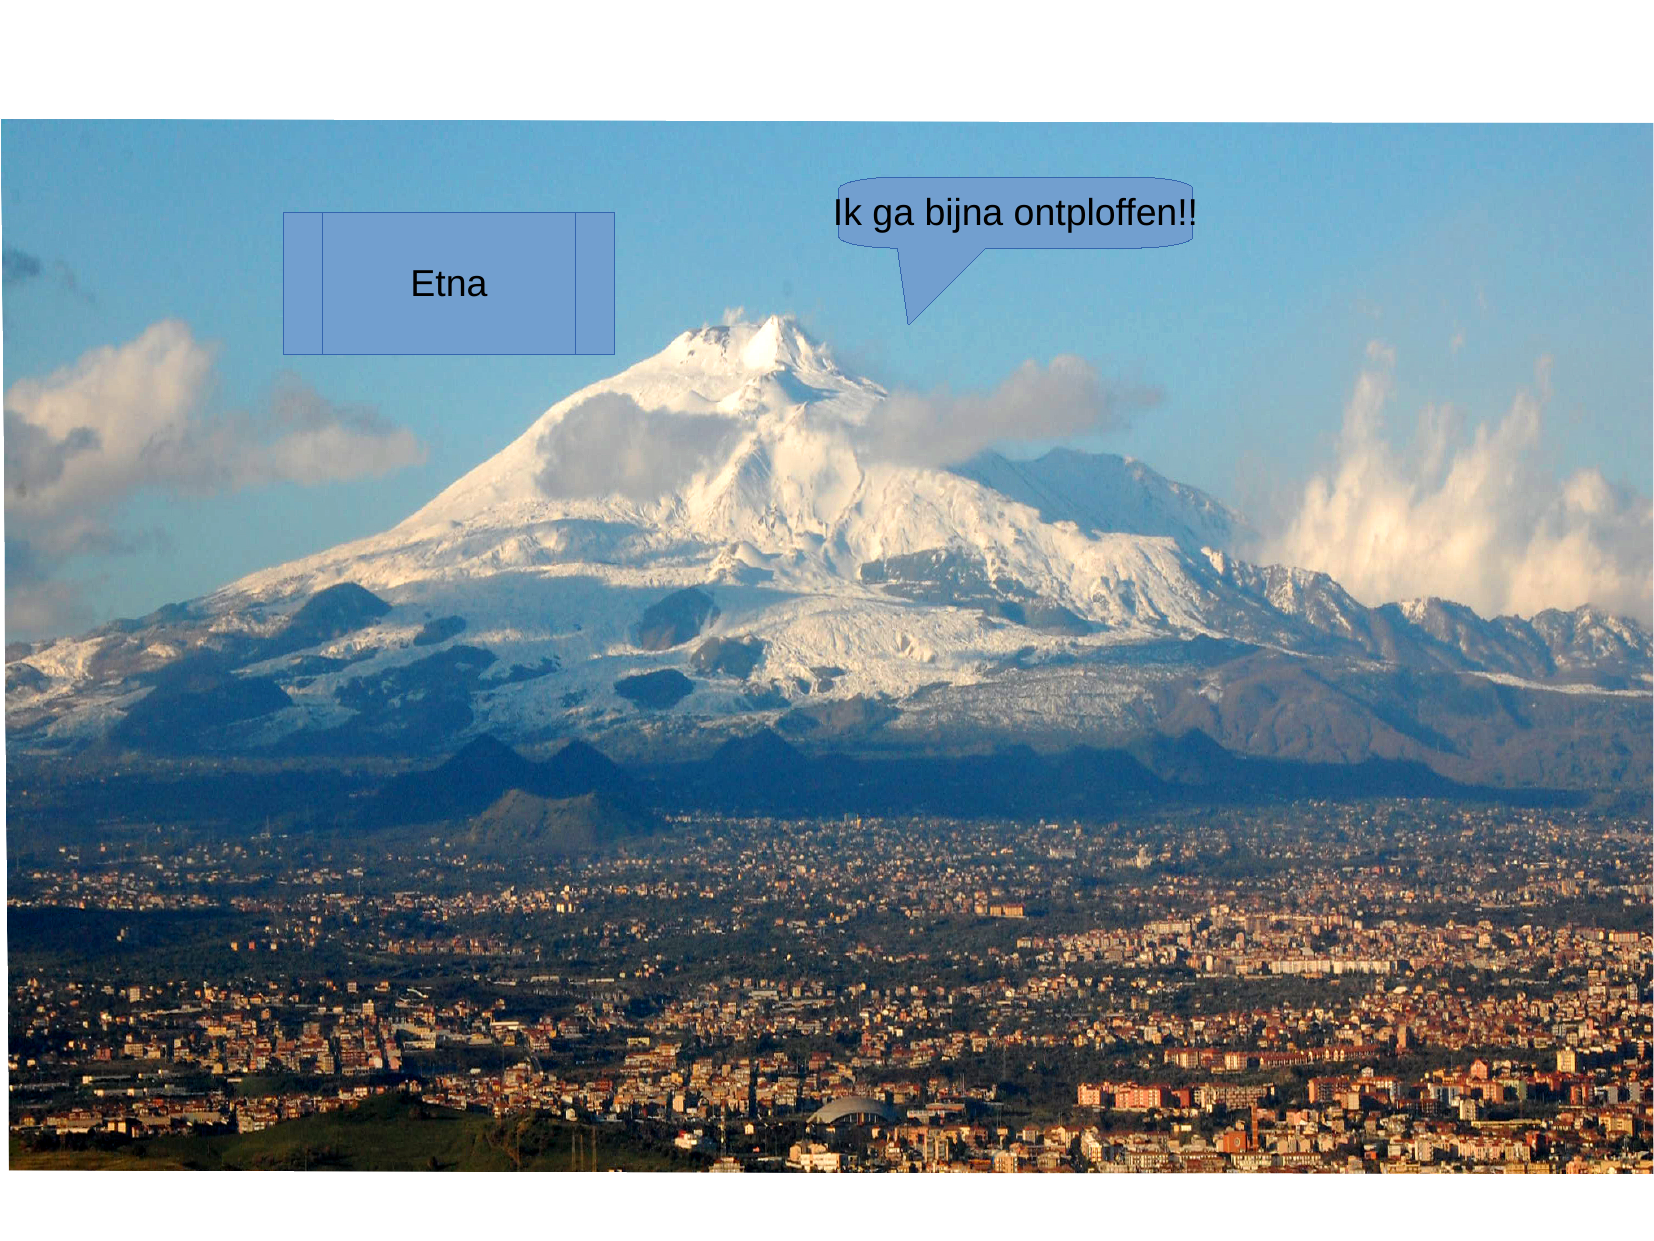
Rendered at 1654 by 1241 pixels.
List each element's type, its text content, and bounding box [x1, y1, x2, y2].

text_box Ik ga bijna ontploffen!! [838, 177, 1193, 325]
picture [0, 118, 1654, 1174]
text_box Etna [283, 212, 614, 355]
